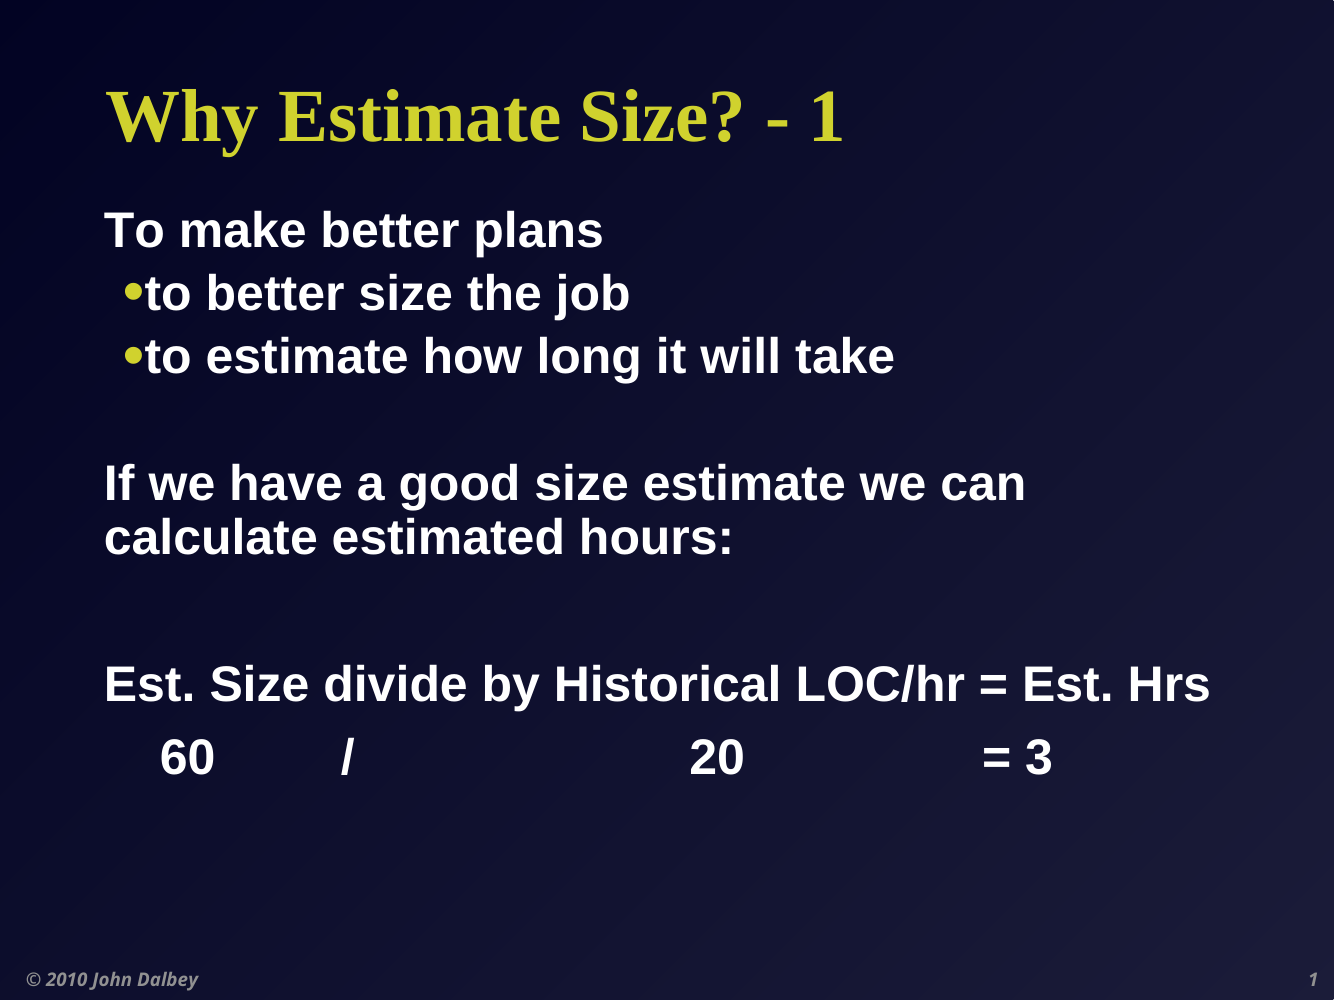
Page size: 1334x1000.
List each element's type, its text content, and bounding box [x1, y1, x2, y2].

list To make better plans to better size the job to estimate how long it will take If we have a good size estimate we can calculate estimated hours: Est. Size divide by Historical LOC/hr = Est. Hrs 60 / 20 = 3 [69, 196, 1270, 951]
title Why Estimate Size? - 1 [88, 54, 1288, 180]
